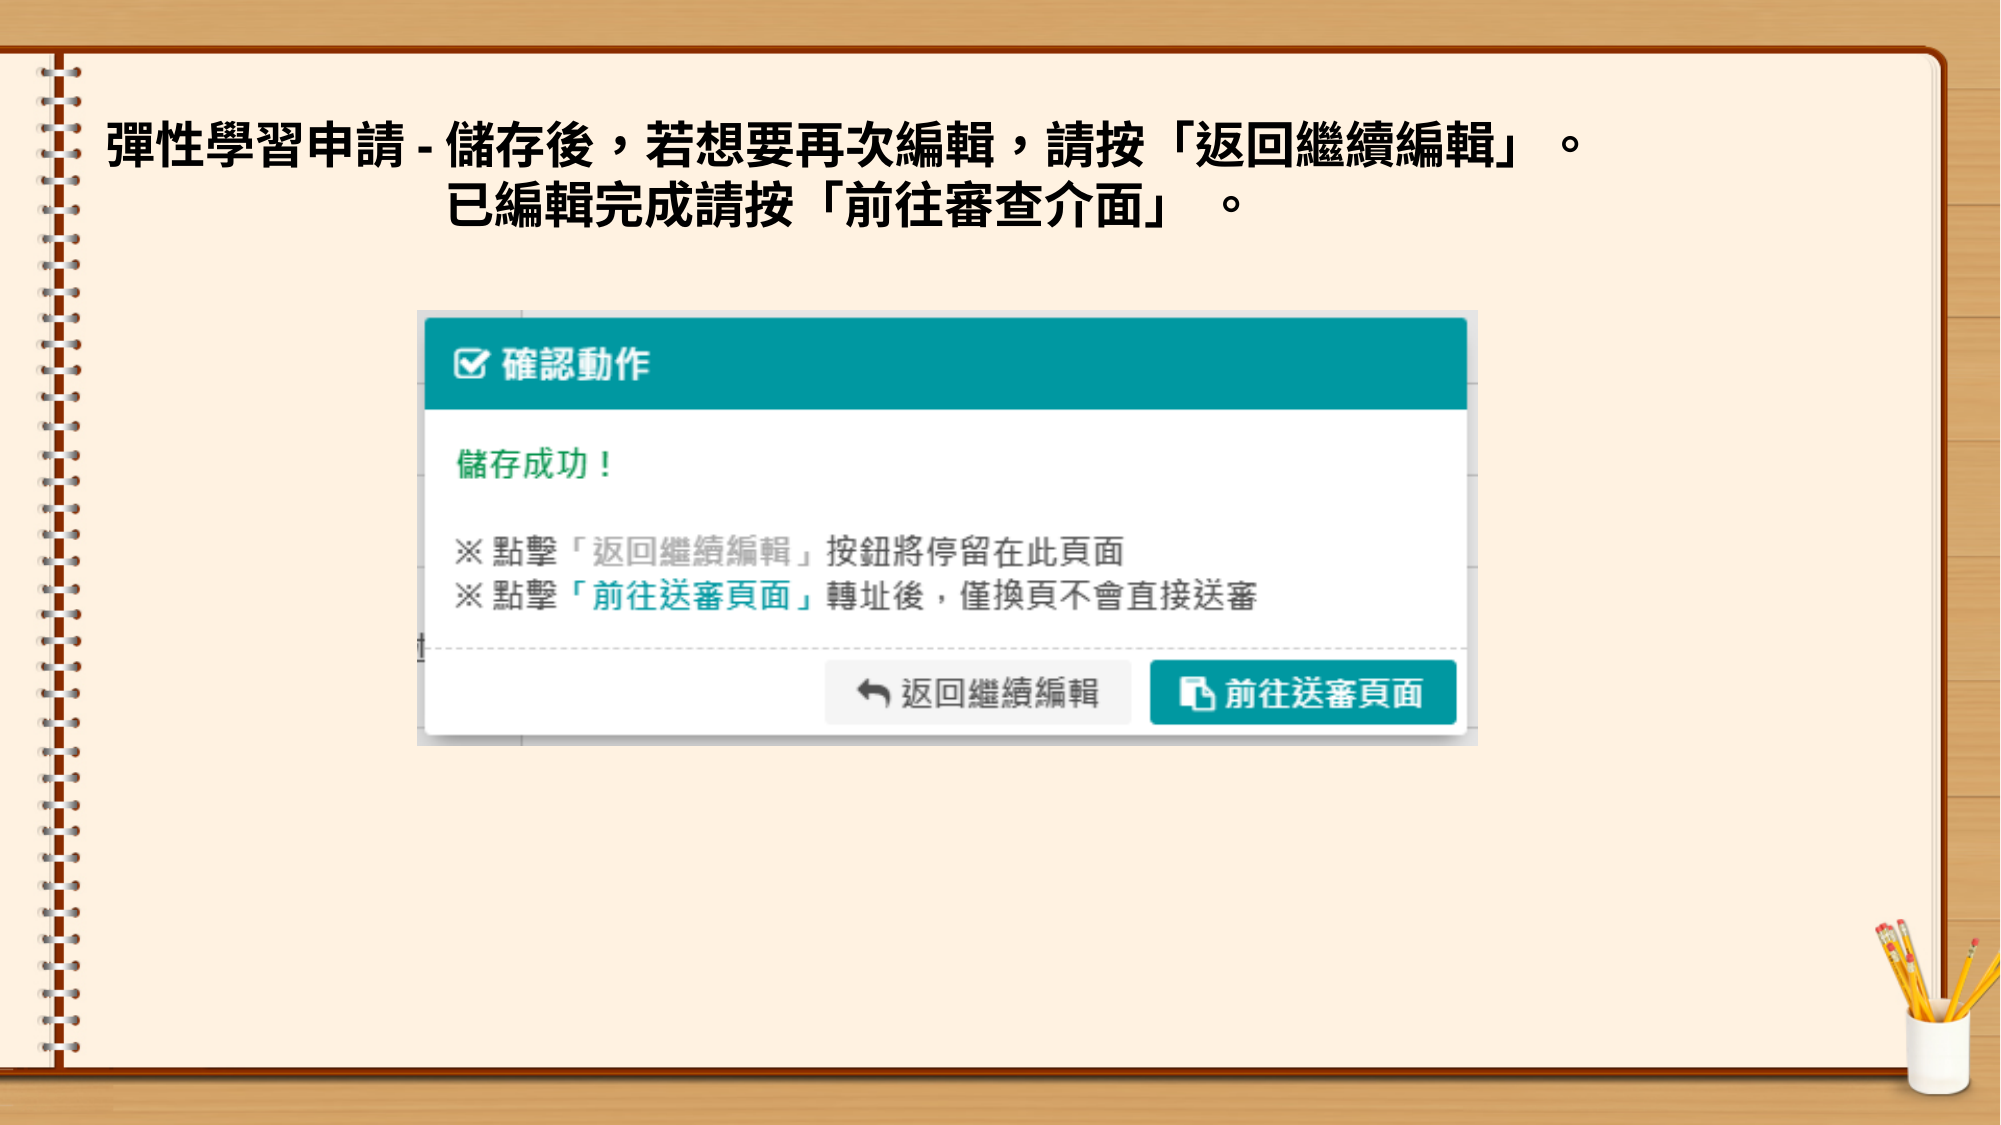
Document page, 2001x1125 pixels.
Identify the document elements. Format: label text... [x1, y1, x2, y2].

text_box 彈性學習申請-儲存後，若想要再次編輯，請按「返回繼續編輯」。 已編輯完成請按「前往審查介面」 。 [71, 106, 1630, 241]
picture [417, 310, 1478, 746]
